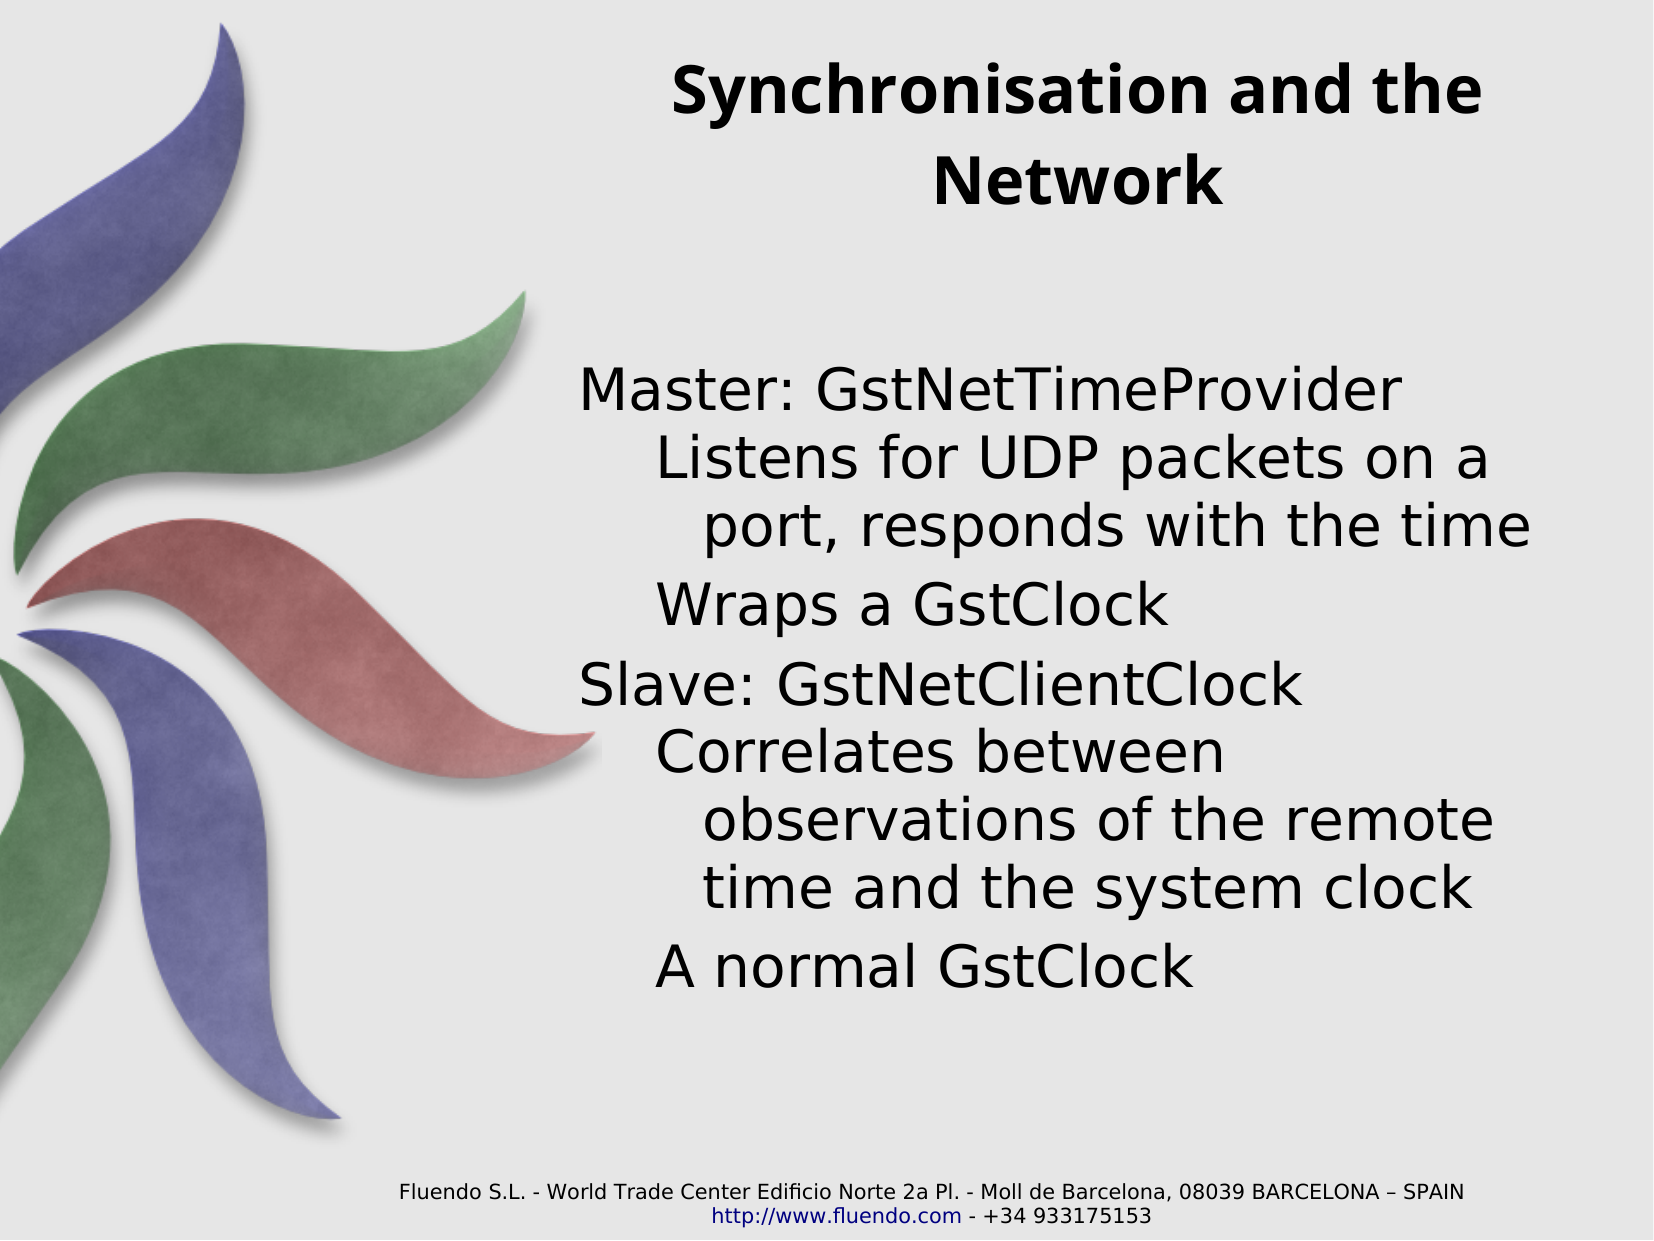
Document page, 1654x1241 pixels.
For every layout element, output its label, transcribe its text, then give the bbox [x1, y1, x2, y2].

list Master: GstNetTimeProvider Listens for UDP packets on a port, responds with the time Wraps a GstClock Slave: GstNetClientClock Correlates between observations of the remote time and the system clock A normal GstClock [561, 236, 1595, 1123]
title Synchronisation and the Network [561, 52, 1595, 214]
picture [0, 1, 602, 1241]
picture [597, 1189, 602, 1198]
